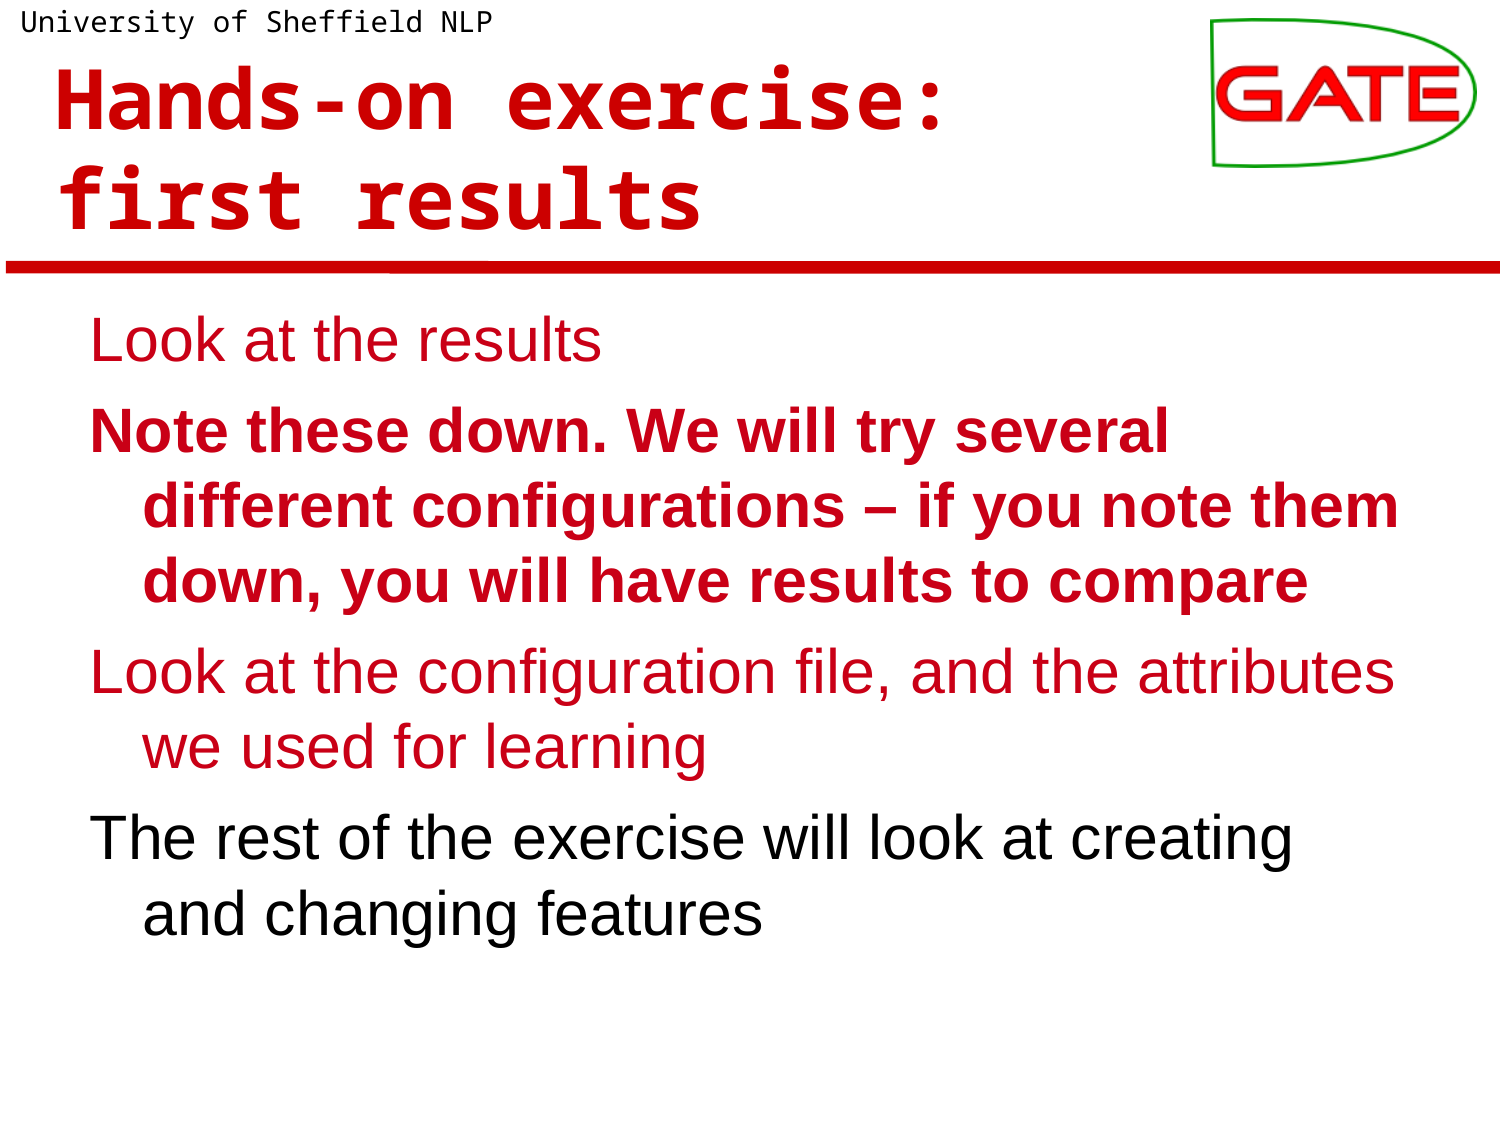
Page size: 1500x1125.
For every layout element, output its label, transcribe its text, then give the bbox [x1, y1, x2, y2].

list Look at the results Note these down. We will try several different configurations – if you note them down, you will have results to compare Look at the configuration file, and the attributes we used for learning The rest of the exercise will look at creating and changing features [74, 290, 1425, 1034]
title Hands-on exercise: first results [41, 37, 1391, 254]
picture [1210, 18, 1477, 168]
